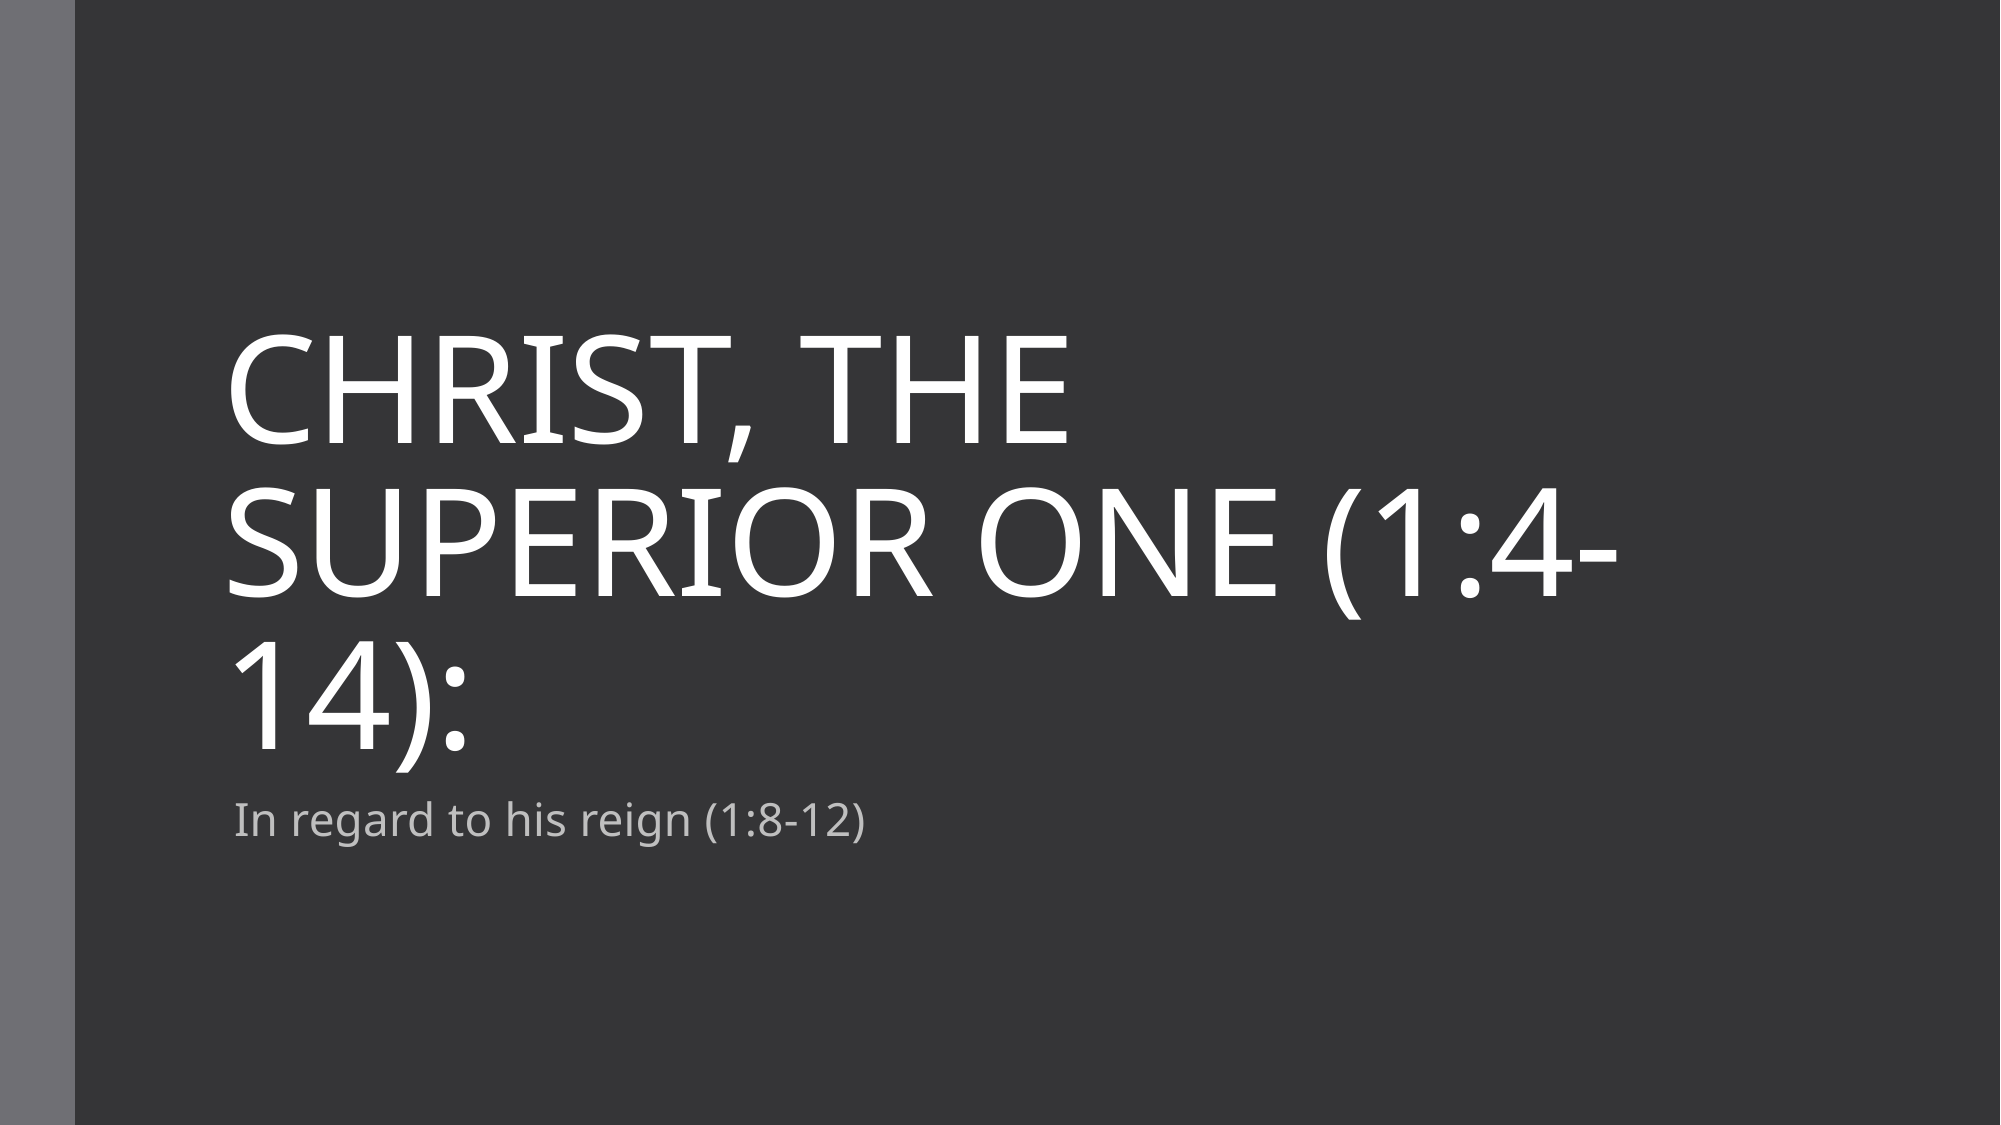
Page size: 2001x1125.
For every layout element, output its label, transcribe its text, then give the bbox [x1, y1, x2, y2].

title CHRIST, THE SUPERIOR ONE (1:4-14): [206, 124, 1752, 787]
subtitle In regard to his reign (1:8-12) [206, 787, 1752, 1066]
